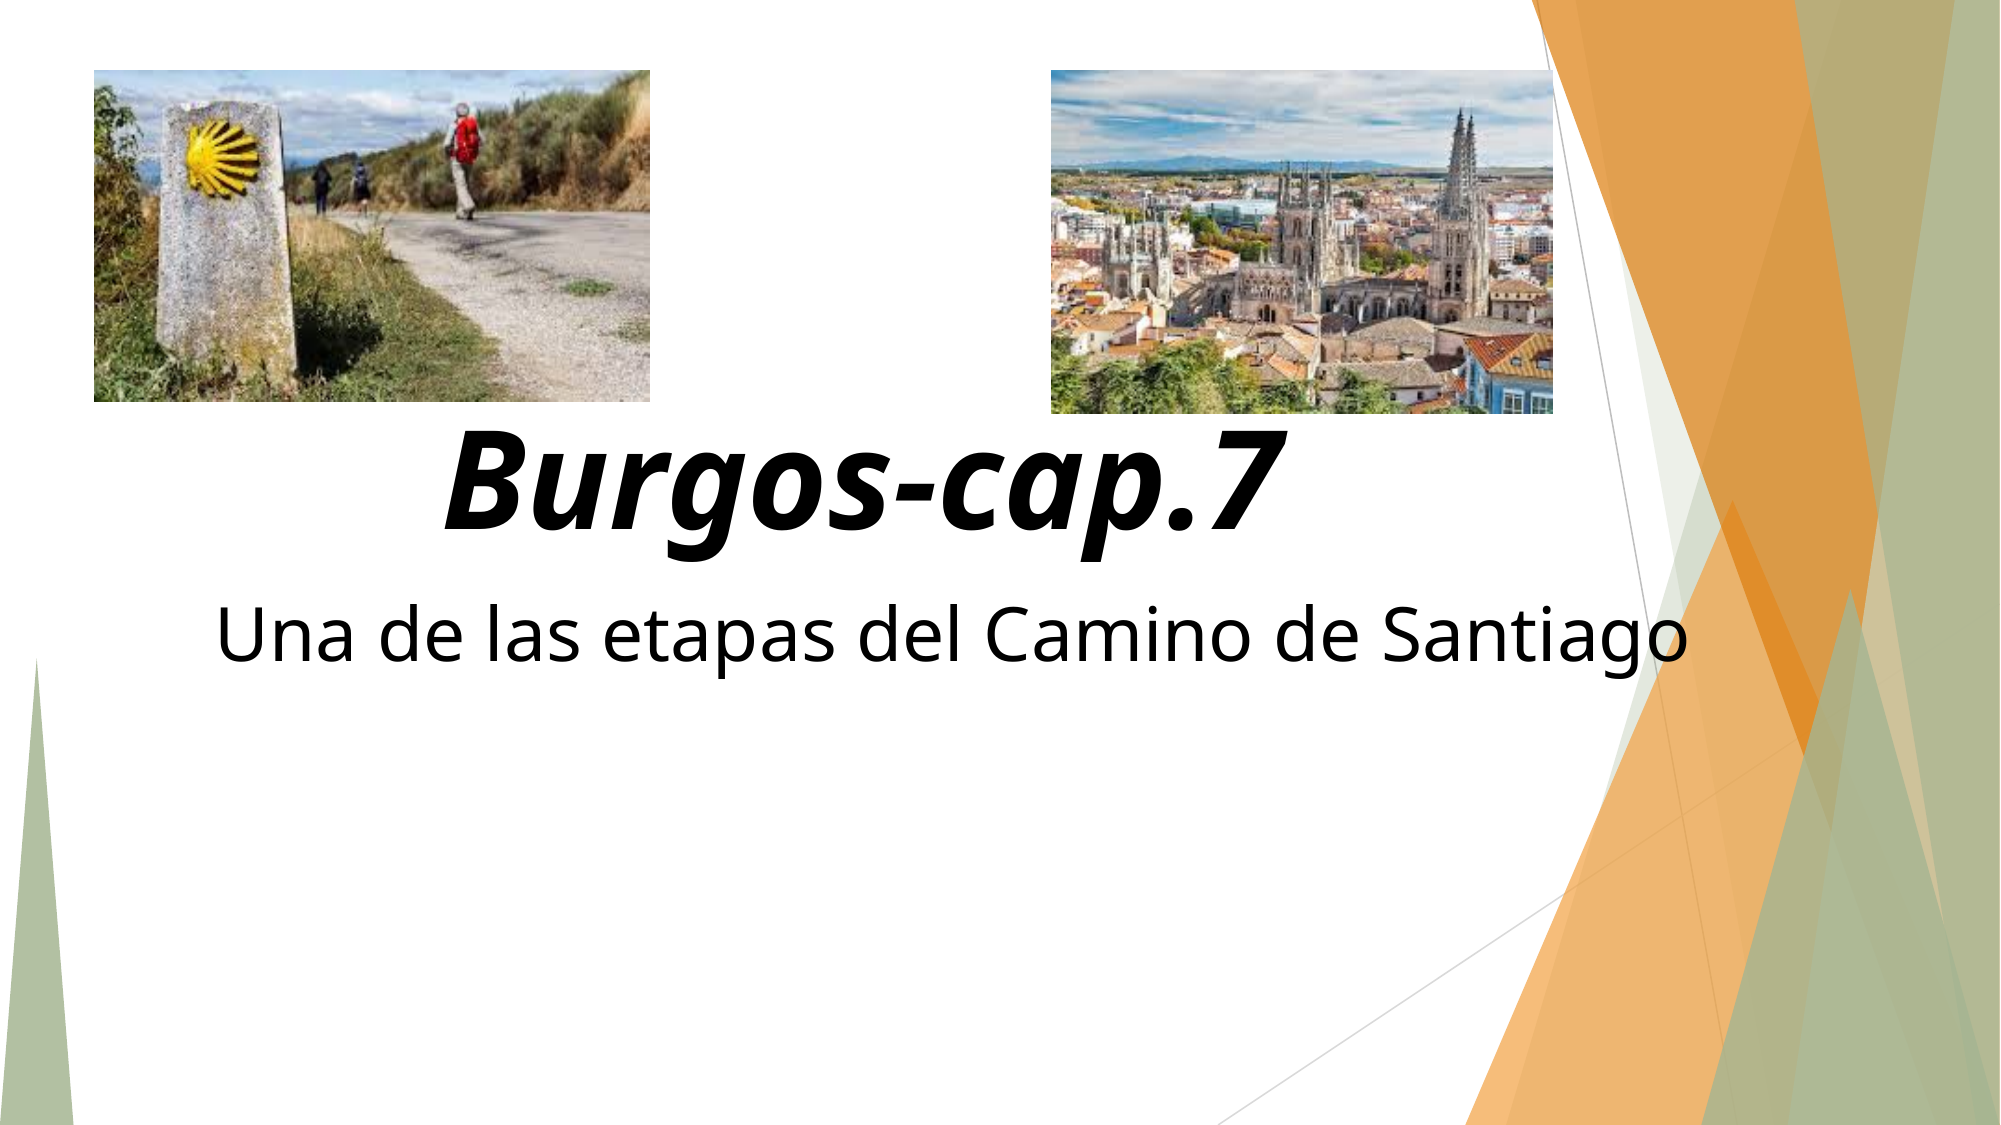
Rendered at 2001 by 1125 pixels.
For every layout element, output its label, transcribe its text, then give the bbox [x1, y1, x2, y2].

text_box Una de las etapas del Camino de Santiago [199, 573, 1847, 691]
picture [94, 70, 650, 402]
text_box Burgos-cap.7 [426, 374, 1673, 573]
picture [1051, 70, 1553, 414]
